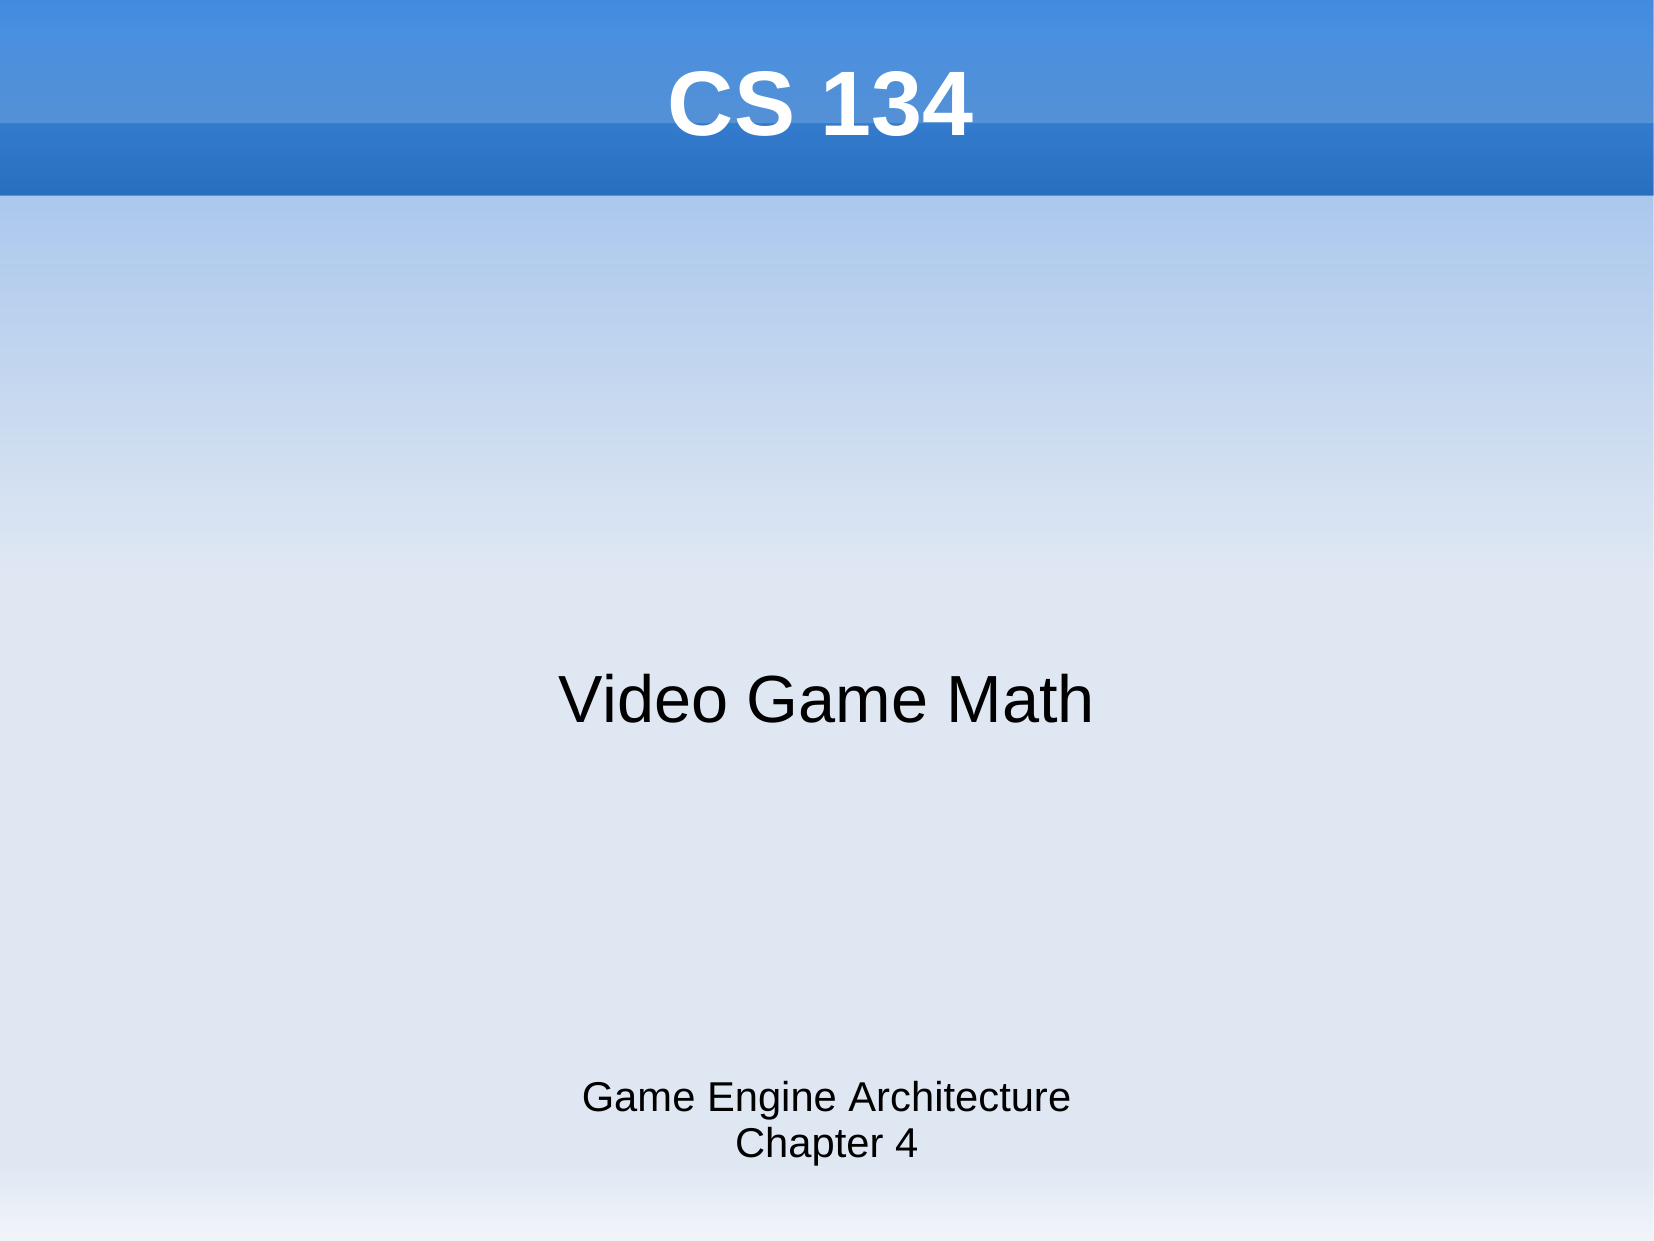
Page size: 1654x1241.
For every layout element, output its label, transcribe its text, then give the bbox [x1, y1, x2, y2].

text_box Game Engine Architecture Chapter 4 [567, 1065, 1087, 1175]
subtitle Video Game Math [82, 290, 1571, 1109]
picture [0, 0, 1654, 1241]
title CS 134 [76, 0, 1565, 208]
